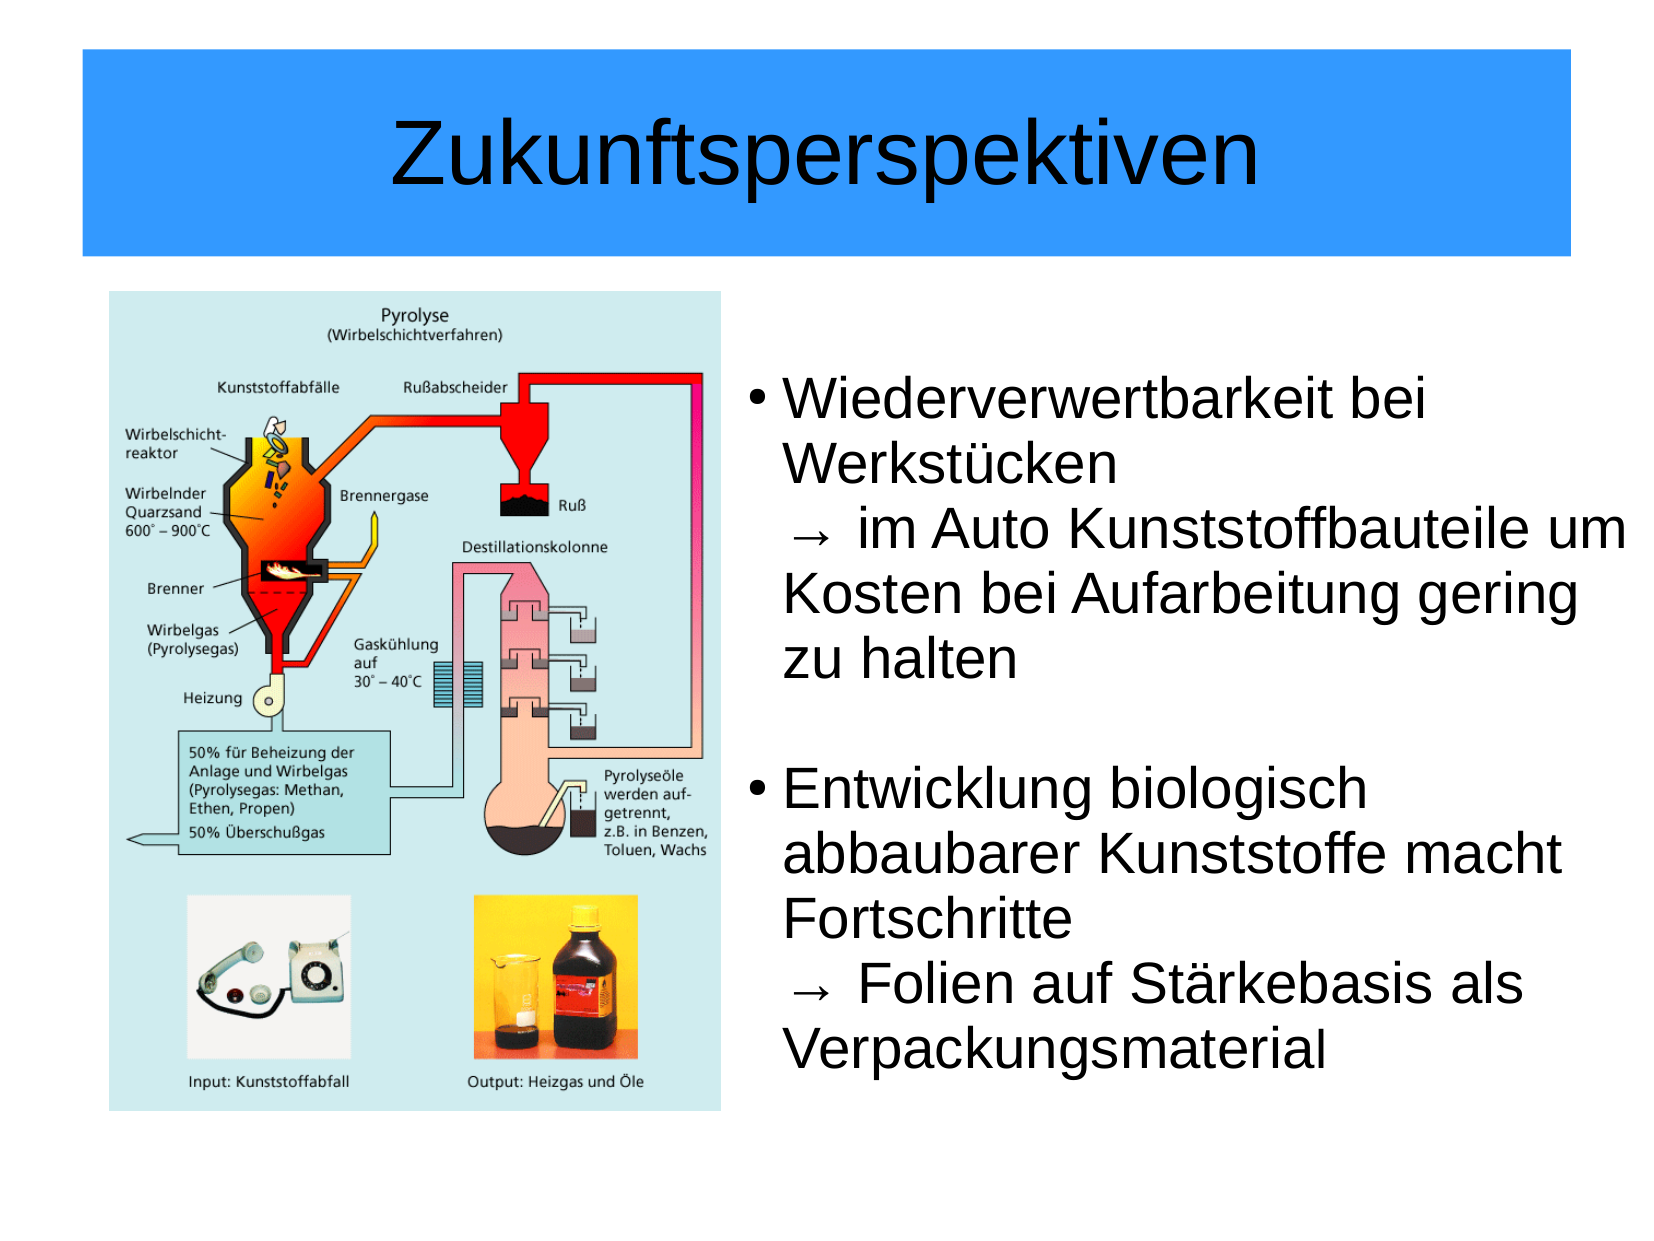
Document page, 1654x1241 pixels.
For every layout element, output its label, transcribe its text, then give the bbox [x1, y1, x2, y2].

picture [109, 291, 721, 1111]
text_box Wiederverwertbarkeit bei Werkstücken → ️im Auto Kunststoffbauteile um Kosten bei Aufarbeitung gering zu halten Entwicklung biologisch abbaubarer Kunststoffe macht Fortschritte → Folien auf Stärkebasis als Verpackungsmaterial [732, 358, 1654, 1087]
title Zukunftsperspektiven [82, 49, 1571, 257]
